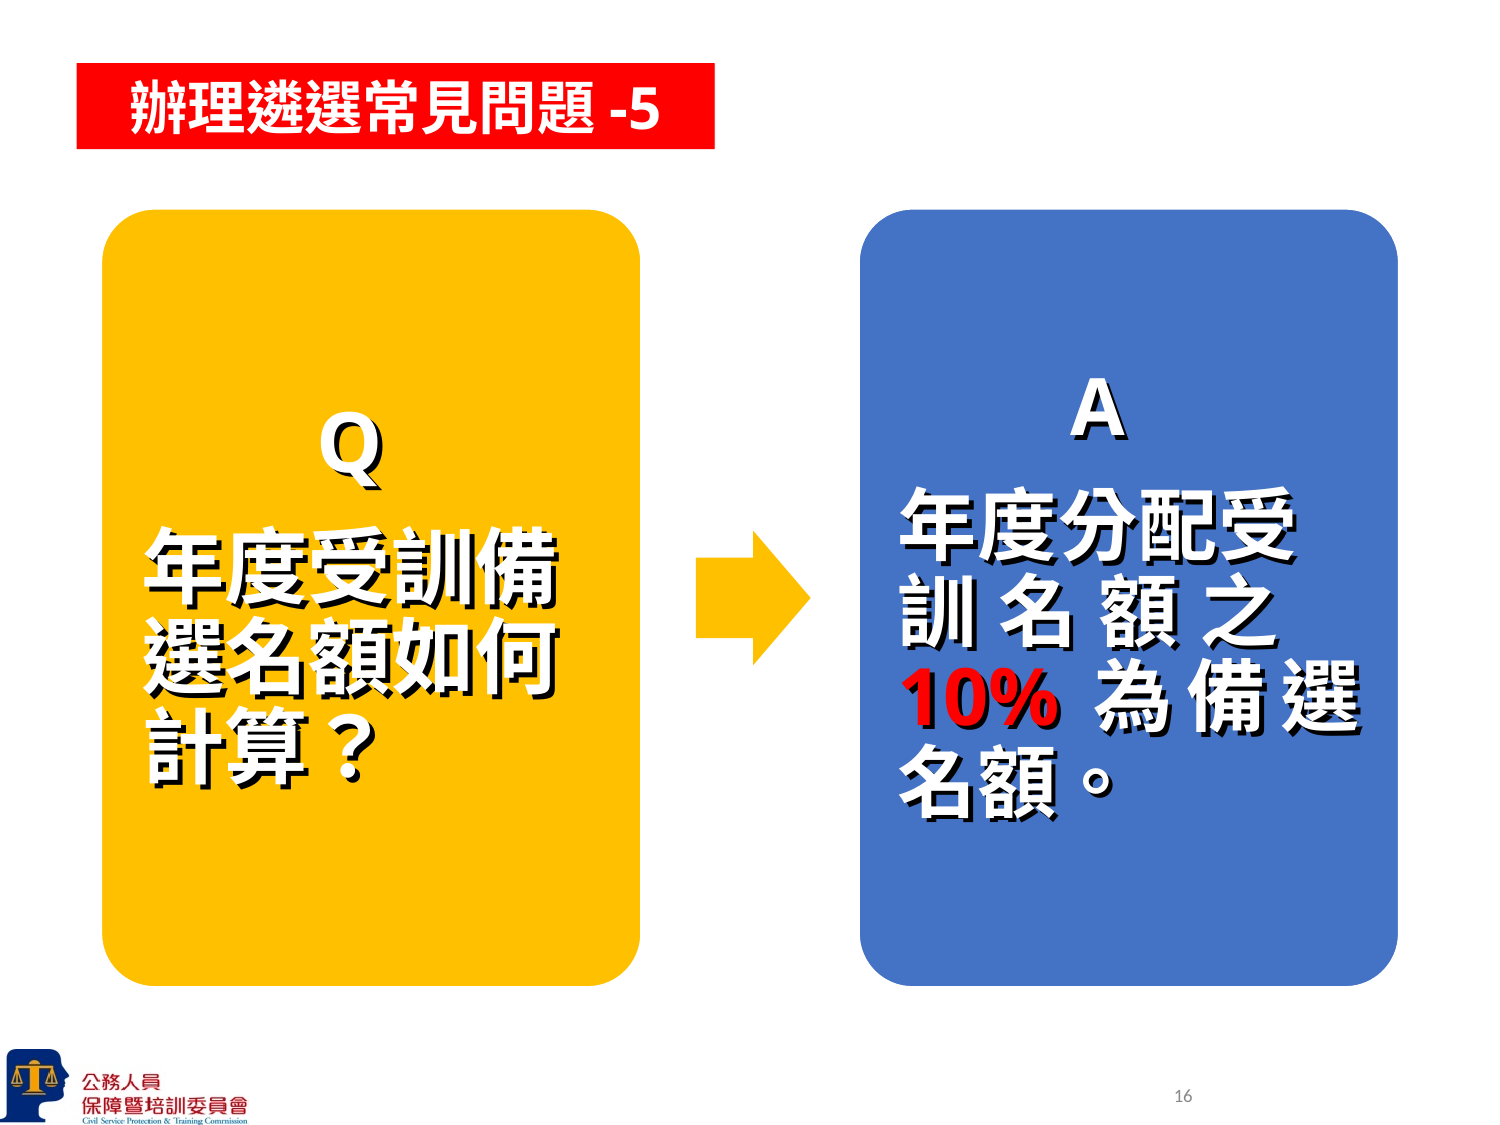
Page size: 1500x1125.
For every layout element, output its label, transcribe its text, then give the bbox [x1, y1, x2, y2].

text_box 21 [1158, 1065, 1497, 1125]
text_box [695, 530, 811, 666]
text_box A 年度分配受訓名額之10%為備選名額。 [858, 208, 1400, 988]
text_box 辦理遴選常見問題-5 [76, 63, 715, 150]
text_box Q 年度受訓備選名額如何計算？ [100, 208, 642, 988]
